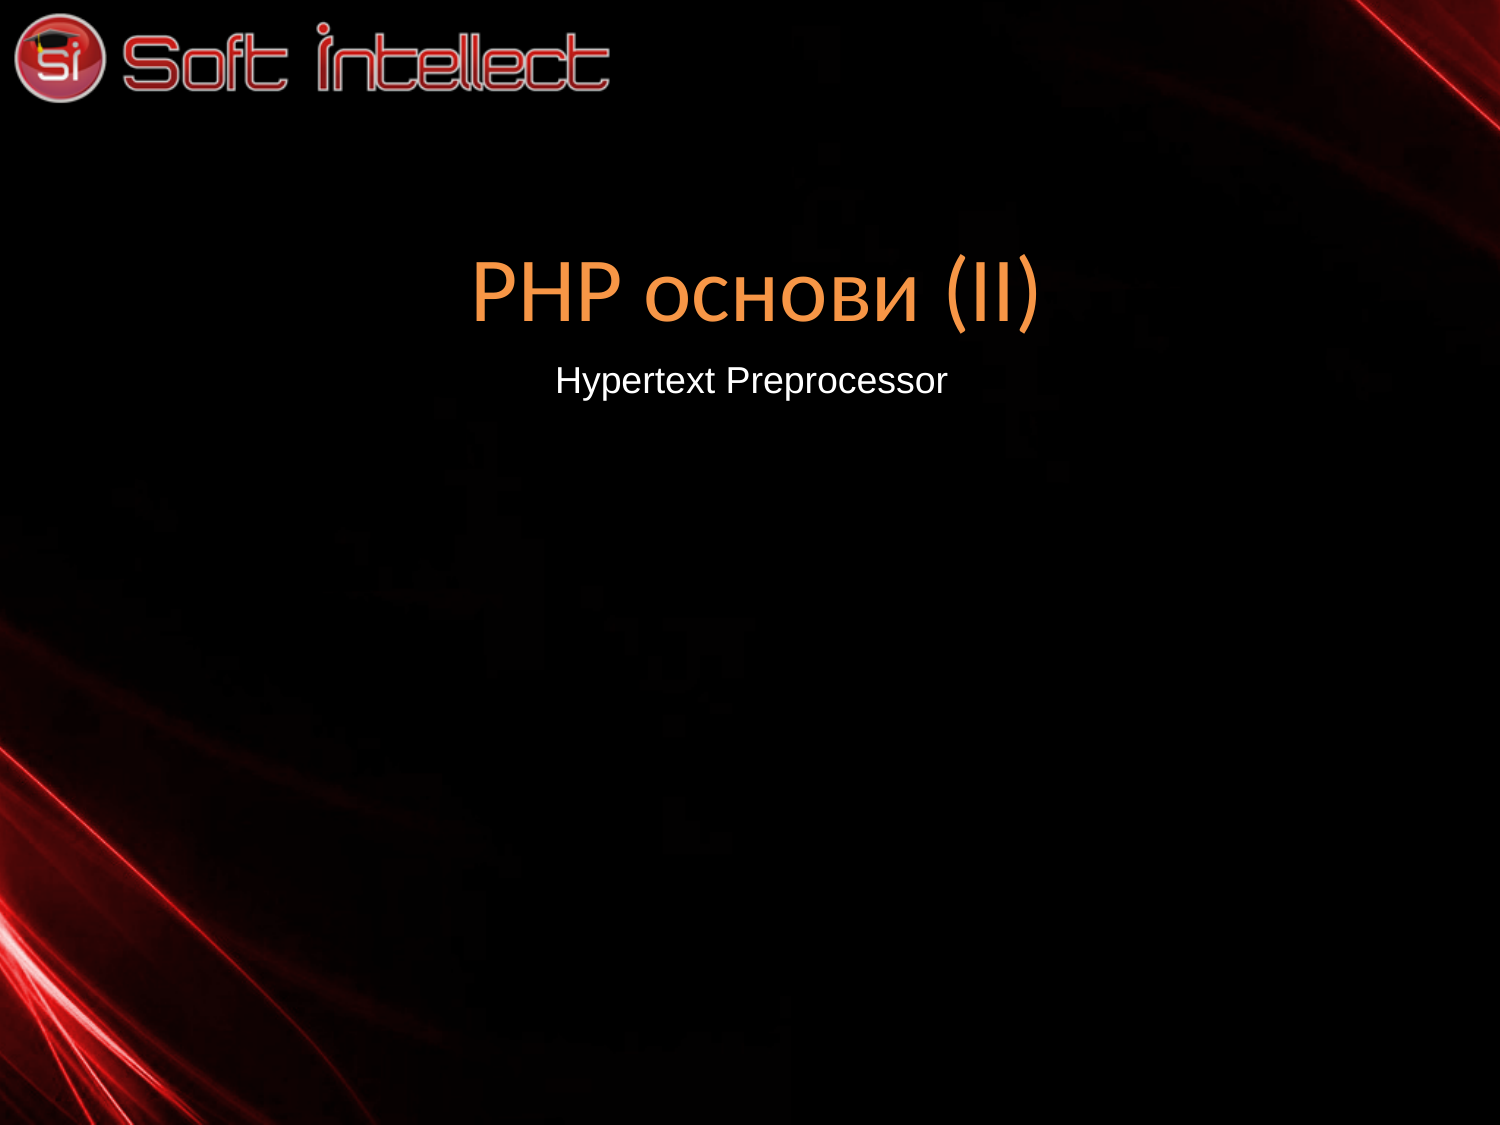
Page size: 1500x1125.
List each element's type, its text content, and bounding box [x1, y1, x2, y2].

text_box Hypertext Preprocessor [540, 348, 1050, 405]
picture [0, 0, 1500, 1125]
text_box PHP основи (II) [120, 164, 1395, 405]
